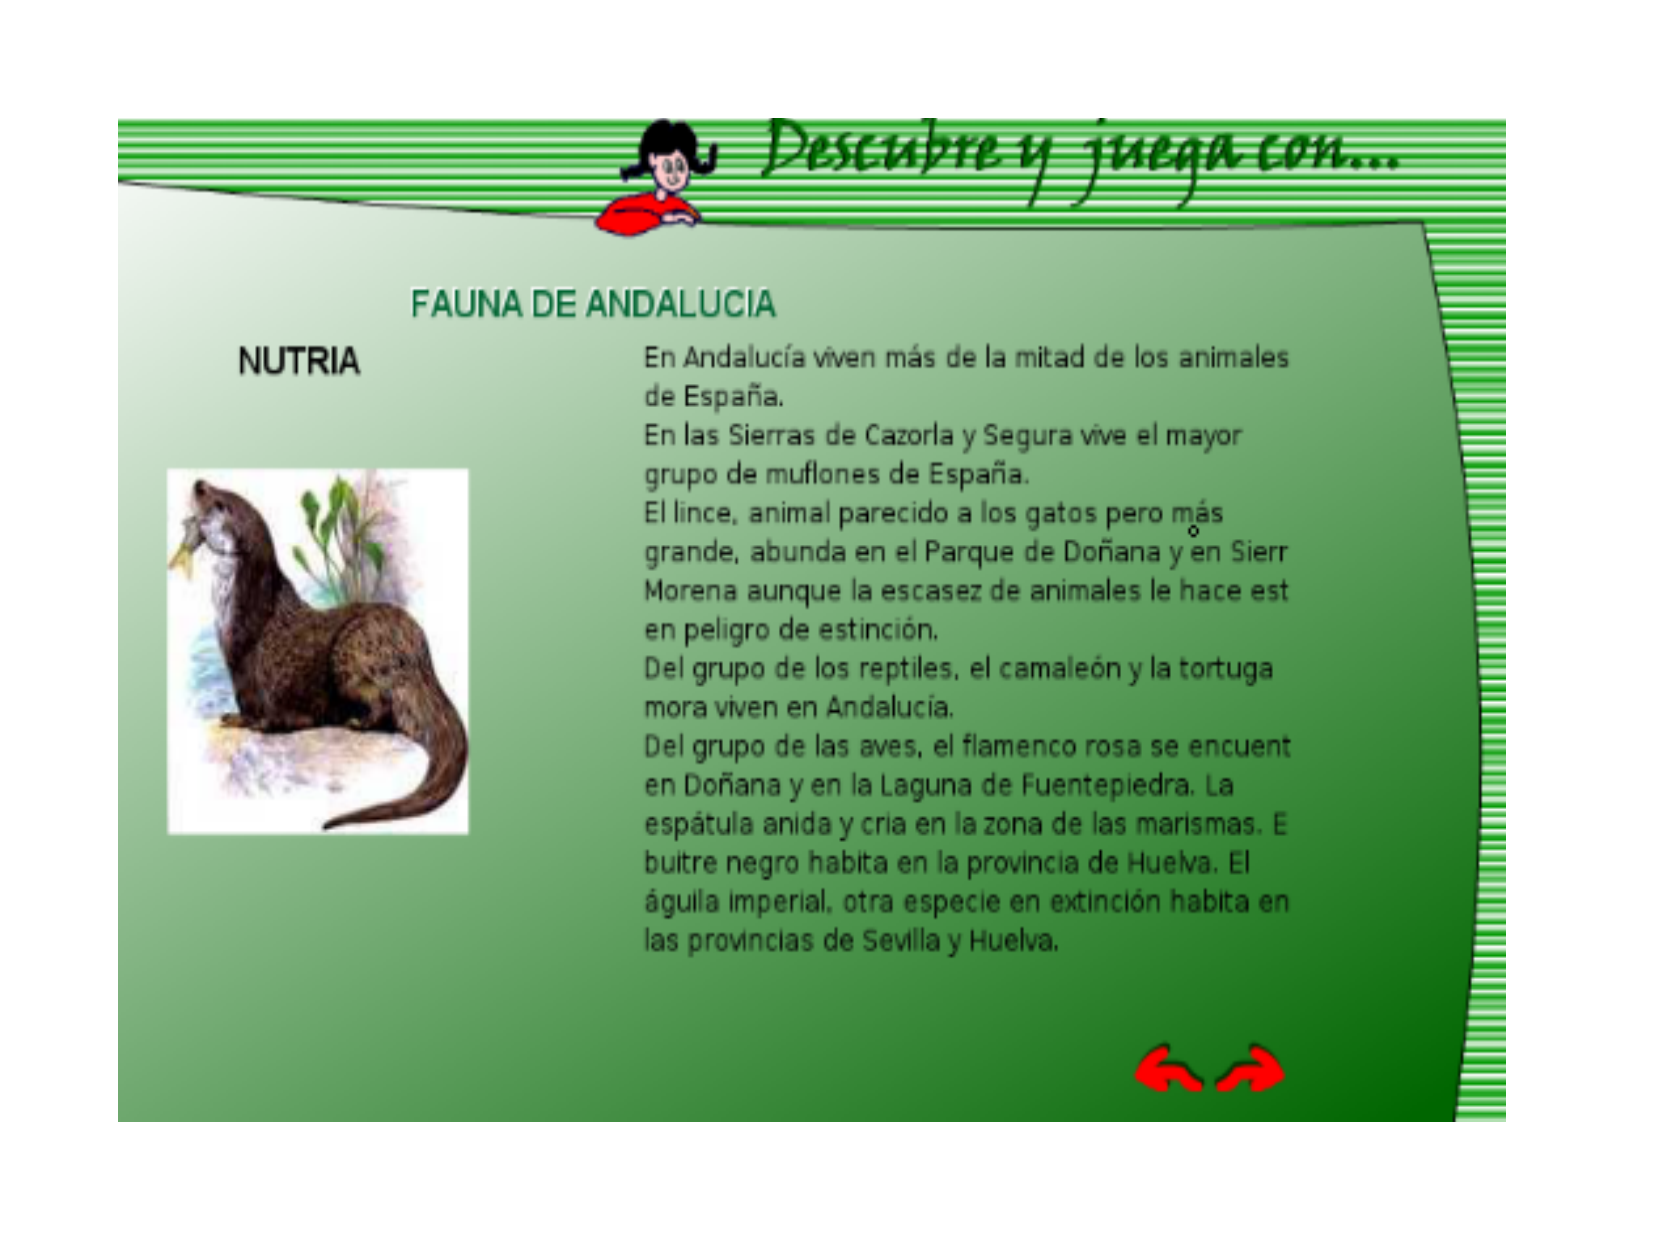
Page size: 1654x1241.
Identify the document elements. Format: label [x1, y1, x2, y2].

picture [118, 118, 1506, 1123]
